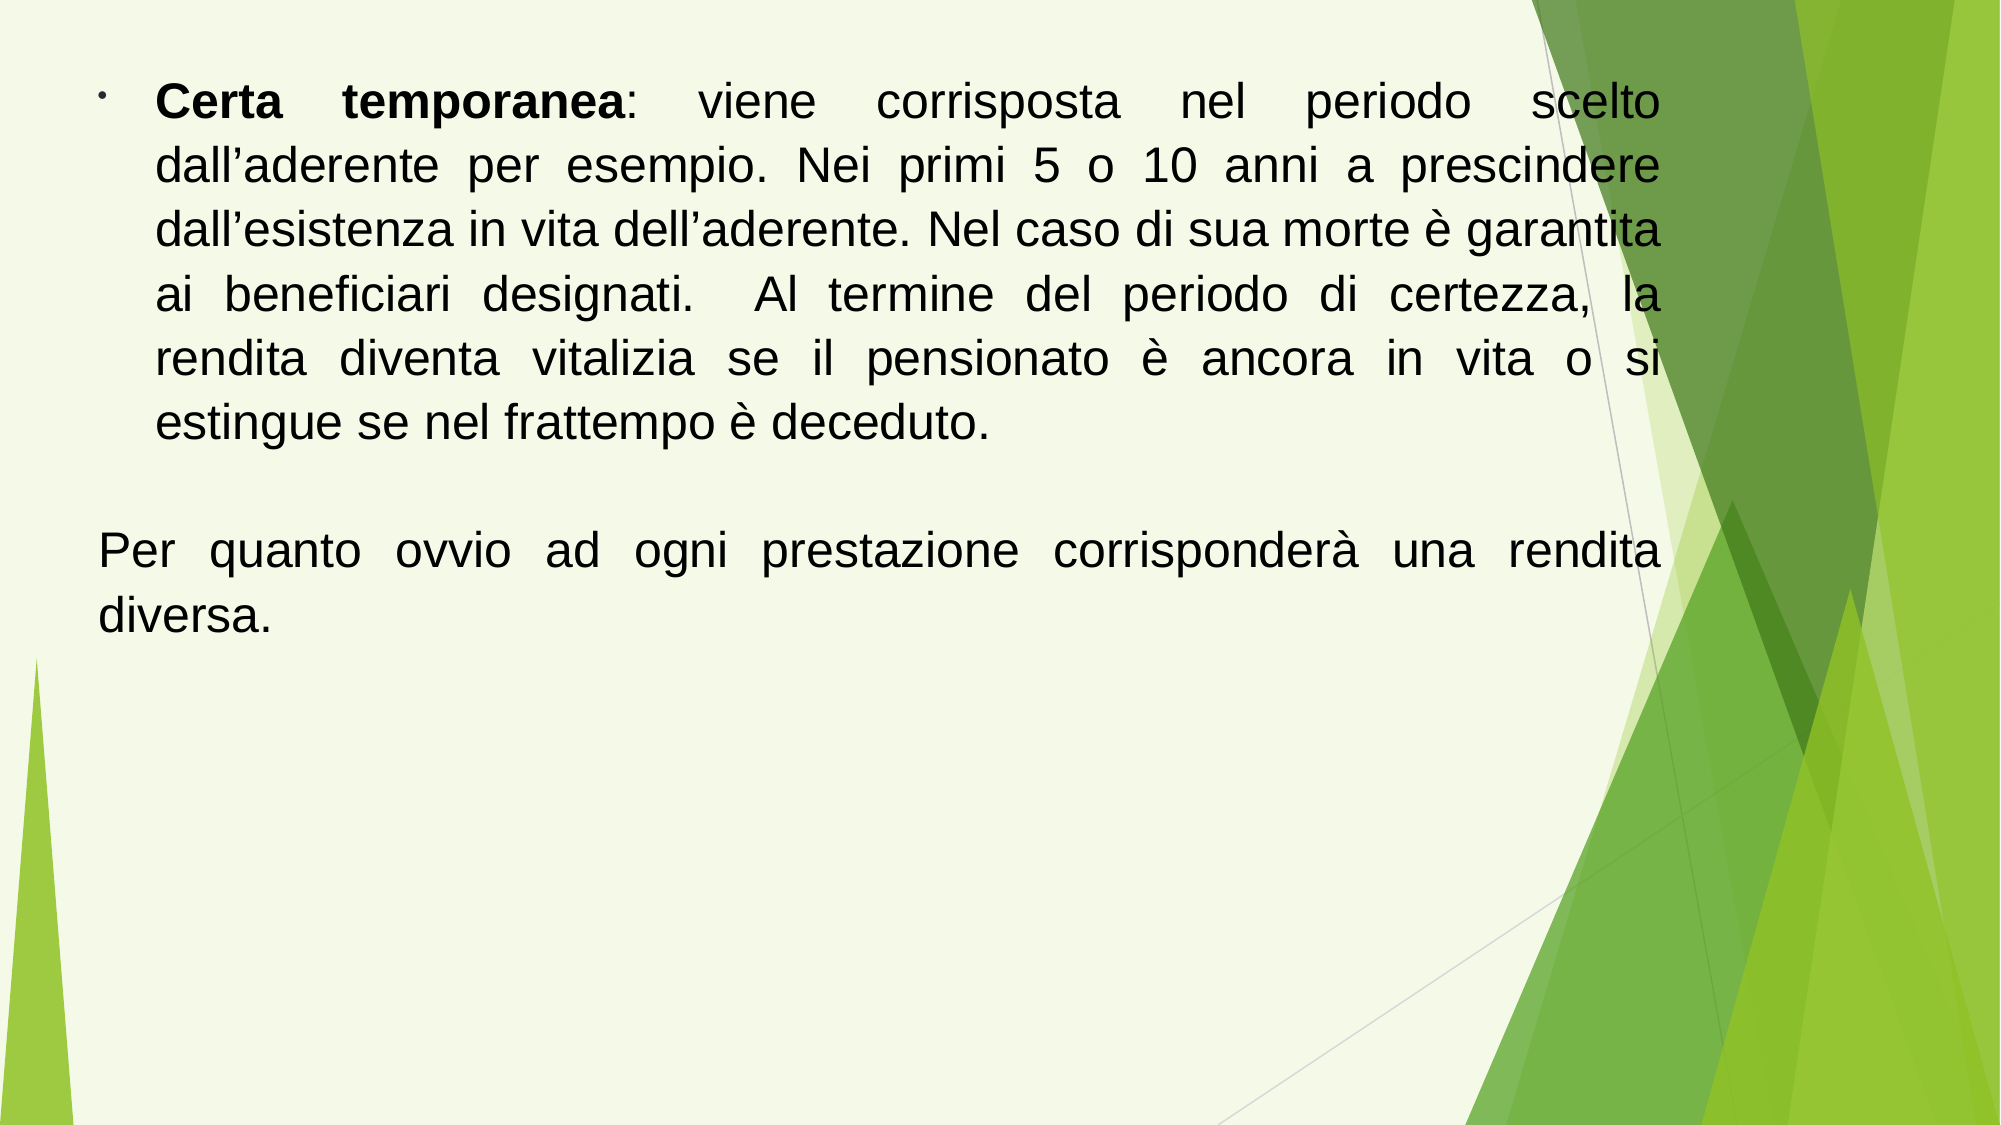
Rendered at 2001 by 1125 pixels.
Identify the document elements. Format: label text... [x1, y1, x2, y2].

text_box Certa temporanea: viene corrisposta nel periodo scelto dall’aderente per esempio. Nei primi 5 o 10 anni a prescindere dall’esistenza in vita dell’aderente. Nel caso di sua morte è garantita ai beneficiari designati. Al termine del periodo di certezza, la rendita diventa vitalizia se il pensionato è ancora in vita o si estingue se nel frattempo è deceduto. Per quanto ovvio ad ogni prestazione corrisponderà una rendita diversa. [83, 56, 1677, 650]
